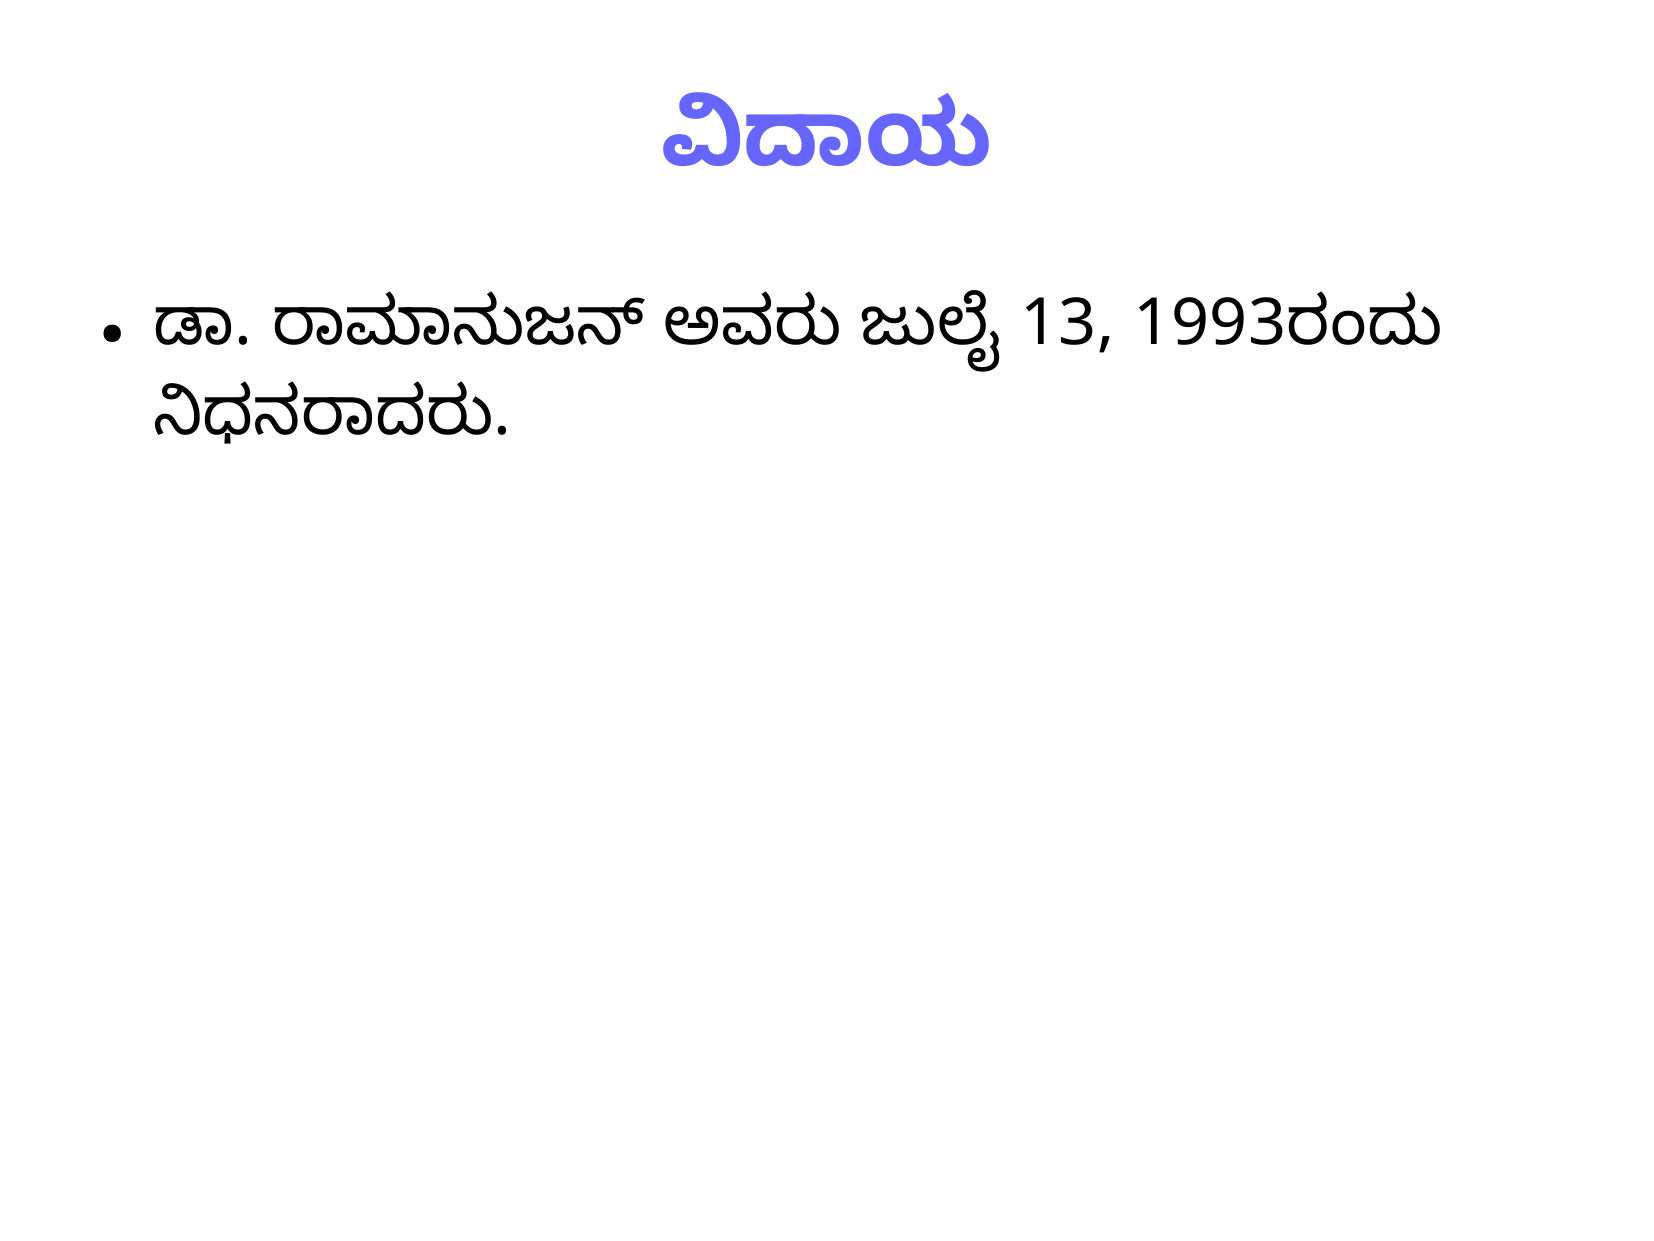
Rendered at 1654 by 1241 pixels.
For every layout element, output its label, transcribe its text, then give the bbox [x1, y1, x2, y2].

list ಡಾ. ರಾಮಾನುಜನ್ ಅವರು ಜುಲೈ 13, 1993ರಂದು ನಿಧನರಾದರು. [82, 290, 1571, 1010]
title ವಿದಾಯ [82, 49, 1571, 257]
